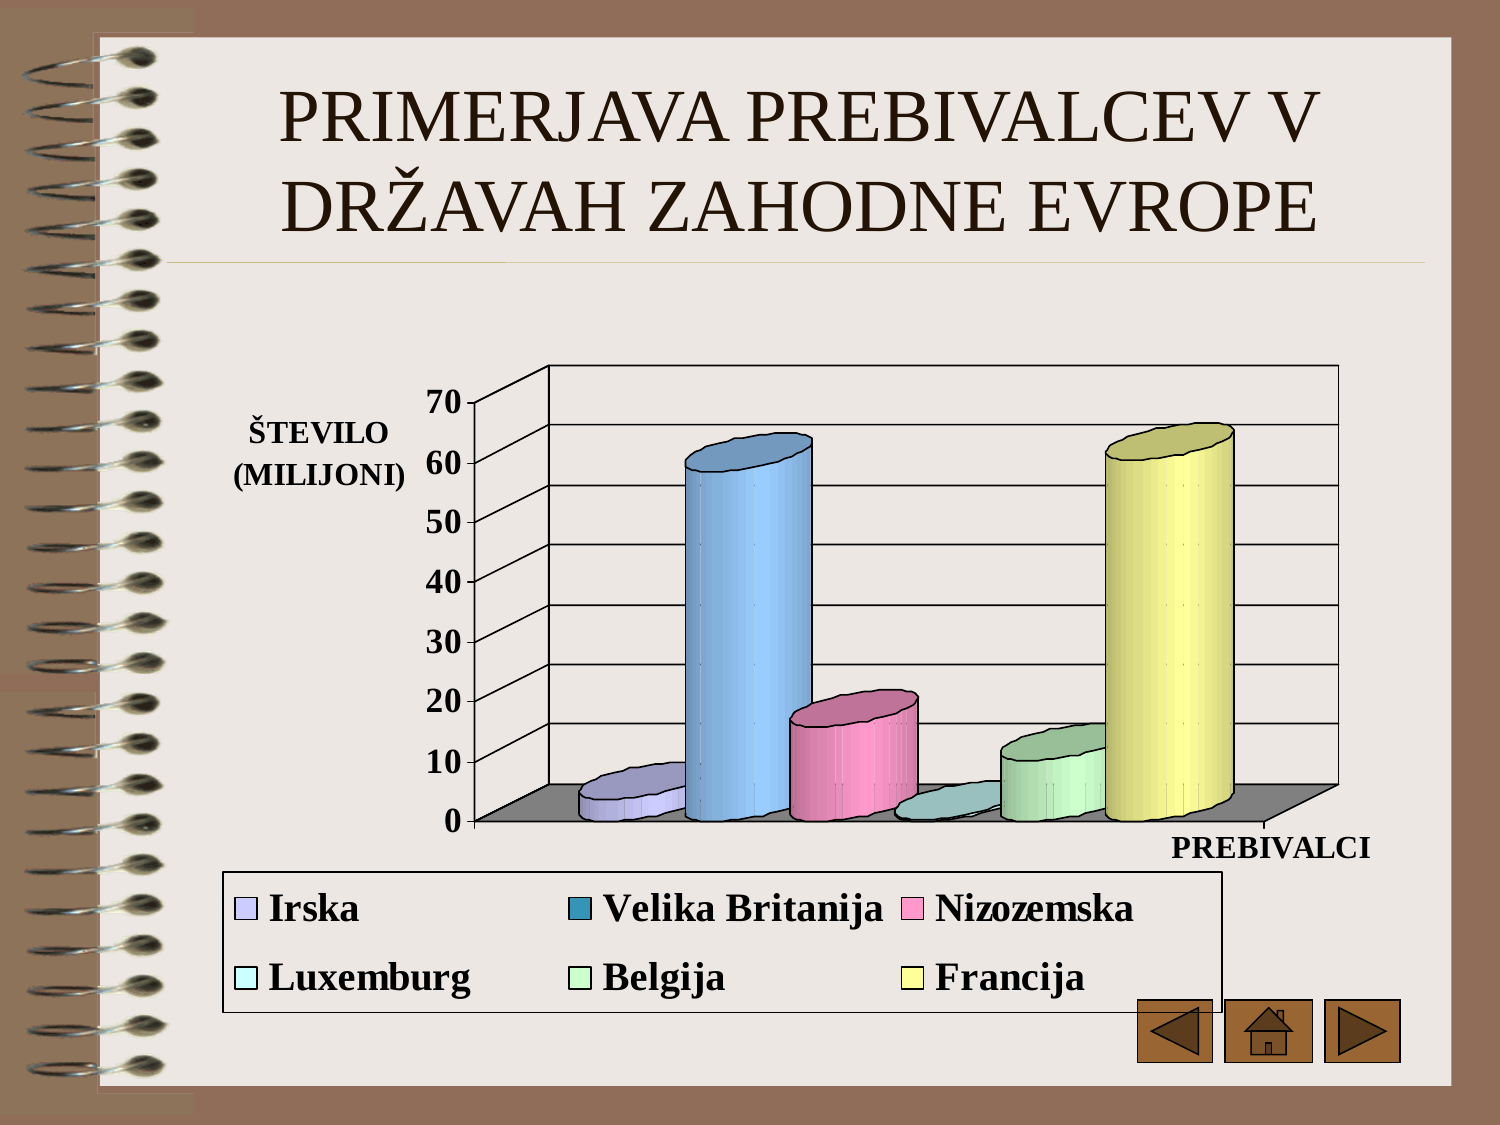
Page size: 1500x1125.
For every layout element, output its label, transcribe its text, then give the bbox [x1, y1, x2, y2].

title PRIMERJAVA PREBIVALCEV V DRŽAVAH ZAHODNE EVROPE [174, 62, 1425, 250]
text_box [1324, 999, 1400, 1063]
picture [0, 8, 194, 674]
text_box [1224, 1021, 1313, 1063]
text_box [1137, 1021, 1213, 1063]
picture [214, 297, 1388, 1021]
picture [0, 692, 194, 1115]
